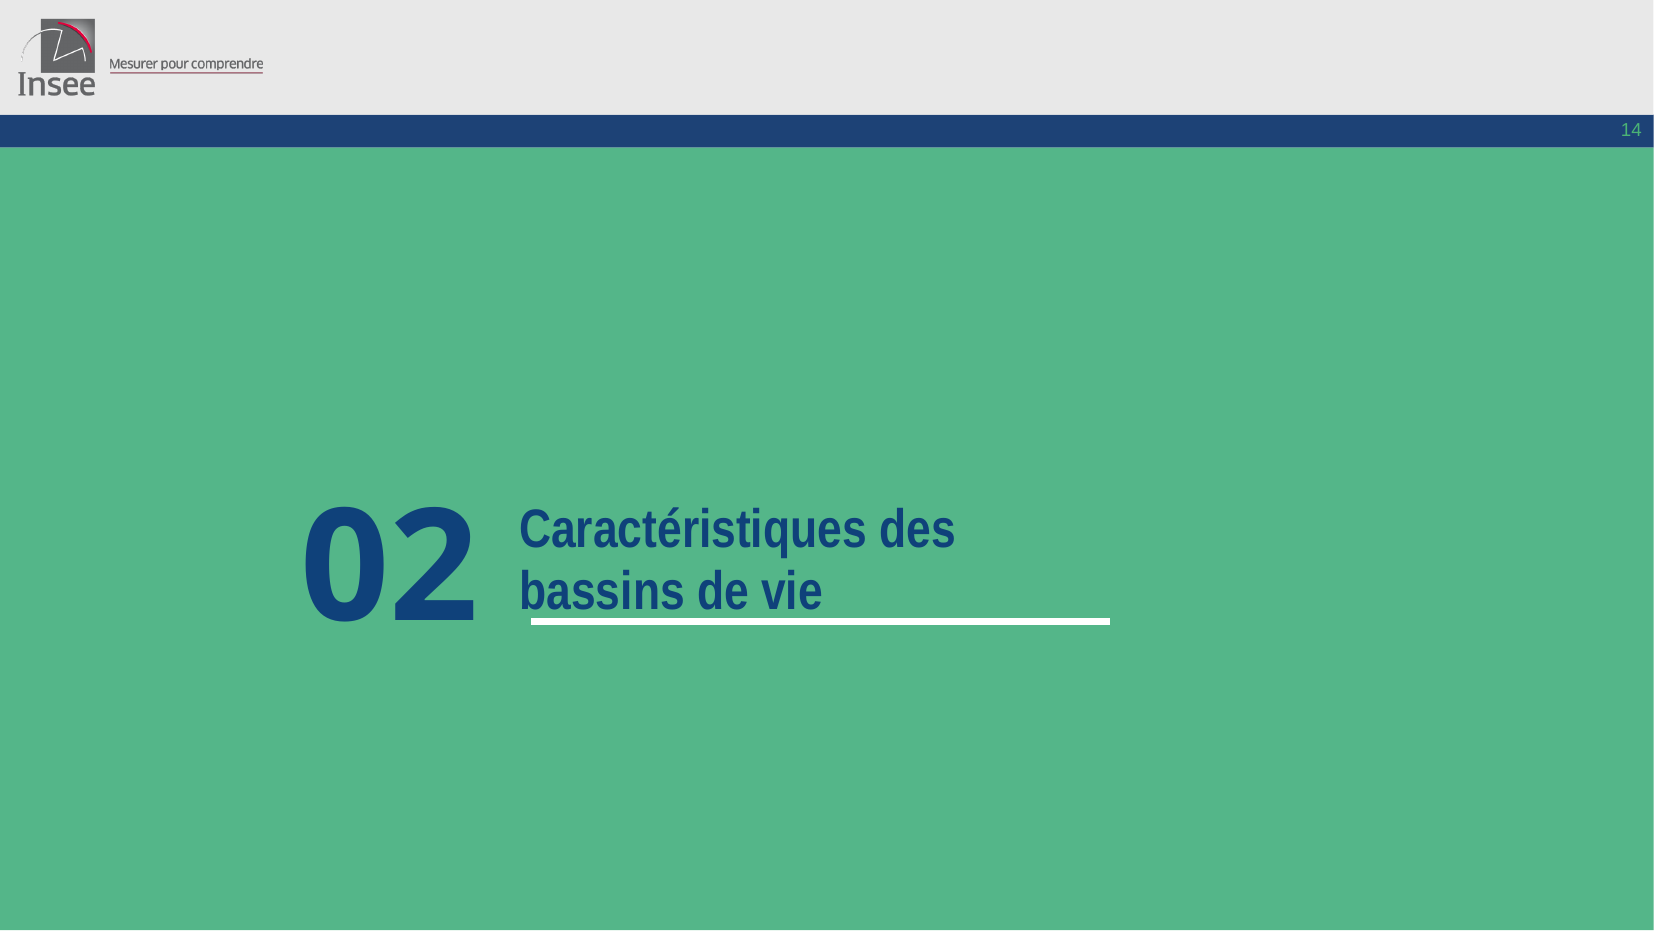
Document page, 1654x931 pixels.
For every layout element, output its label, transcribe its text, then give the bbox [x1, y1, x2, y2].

title Caractéristiques des bassins de vie [526, 496, 1125, 622]
picture [14, 0, 263, 99]
text_box 02 [253, 422, 526, 697]
